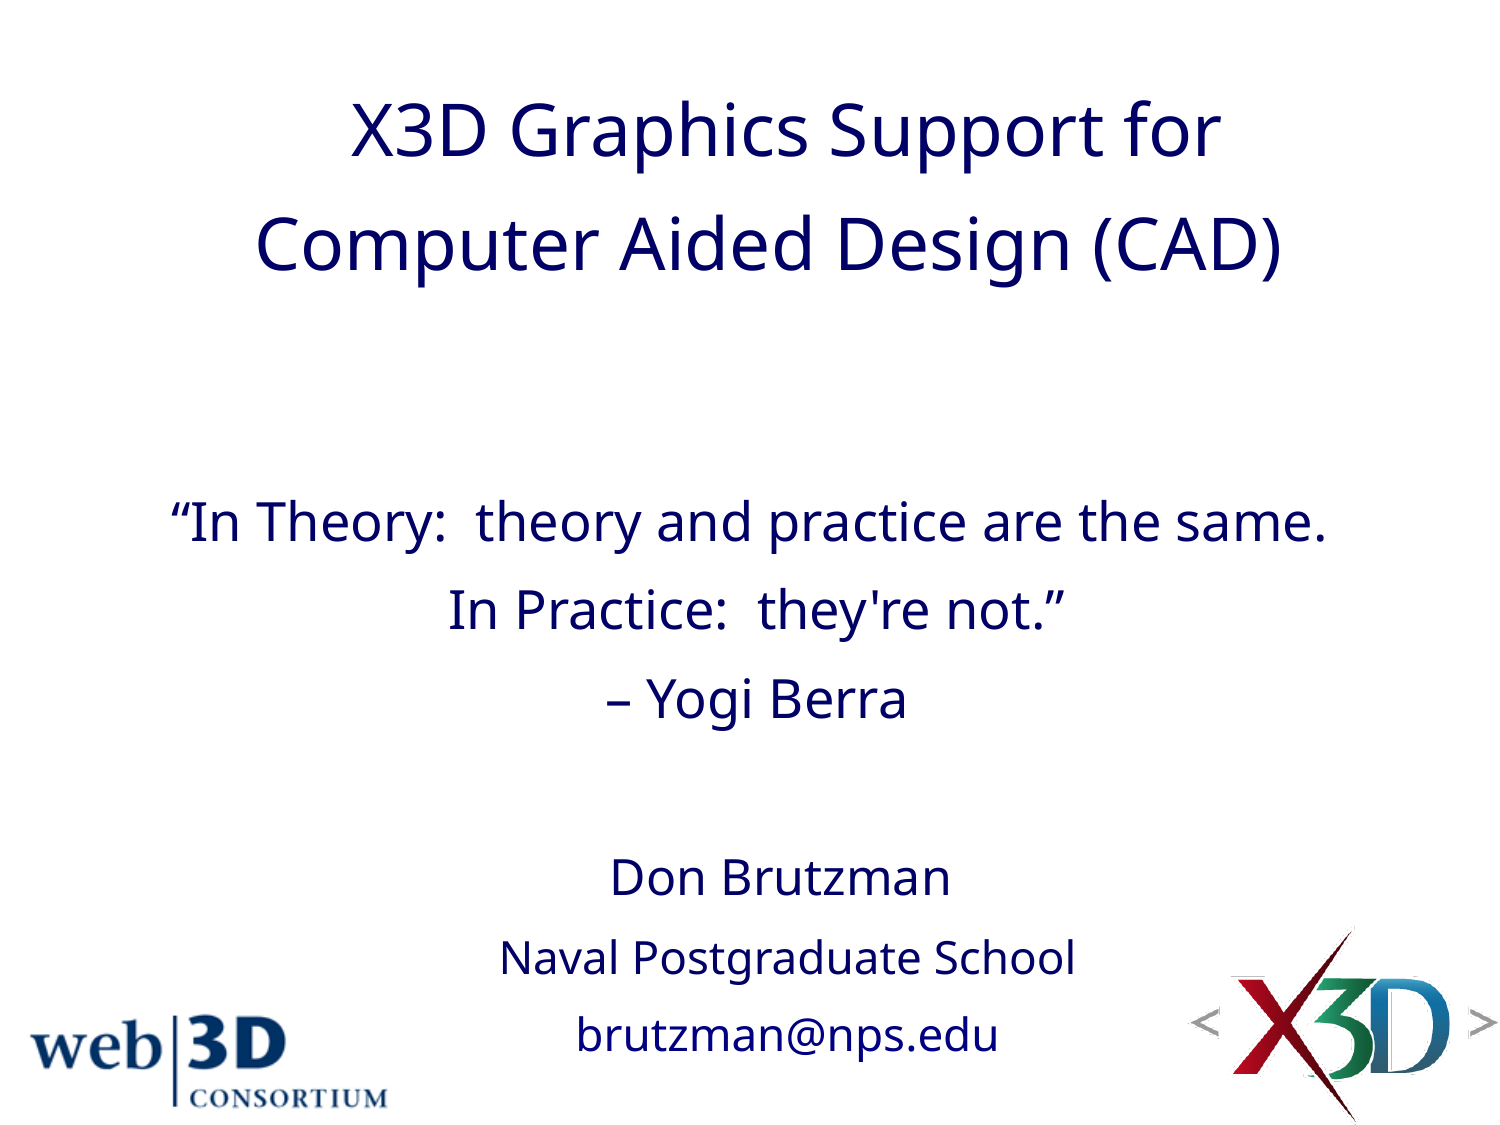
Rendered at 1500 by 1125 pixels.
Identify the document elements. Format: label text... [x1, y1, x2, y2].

picture [1187, 926, 1500, 1125]
picture [12, 998, 413, 1118]
subtitle X3D Graphics Support for Computer Aided Design (CAD) “In Theory: theory and practice are the same. In Practice: they're not.” – Yogi Berra Don Brutzman Naval Postgraduate School brutzman@nps.edu [55, 126, 1445, 1017]
